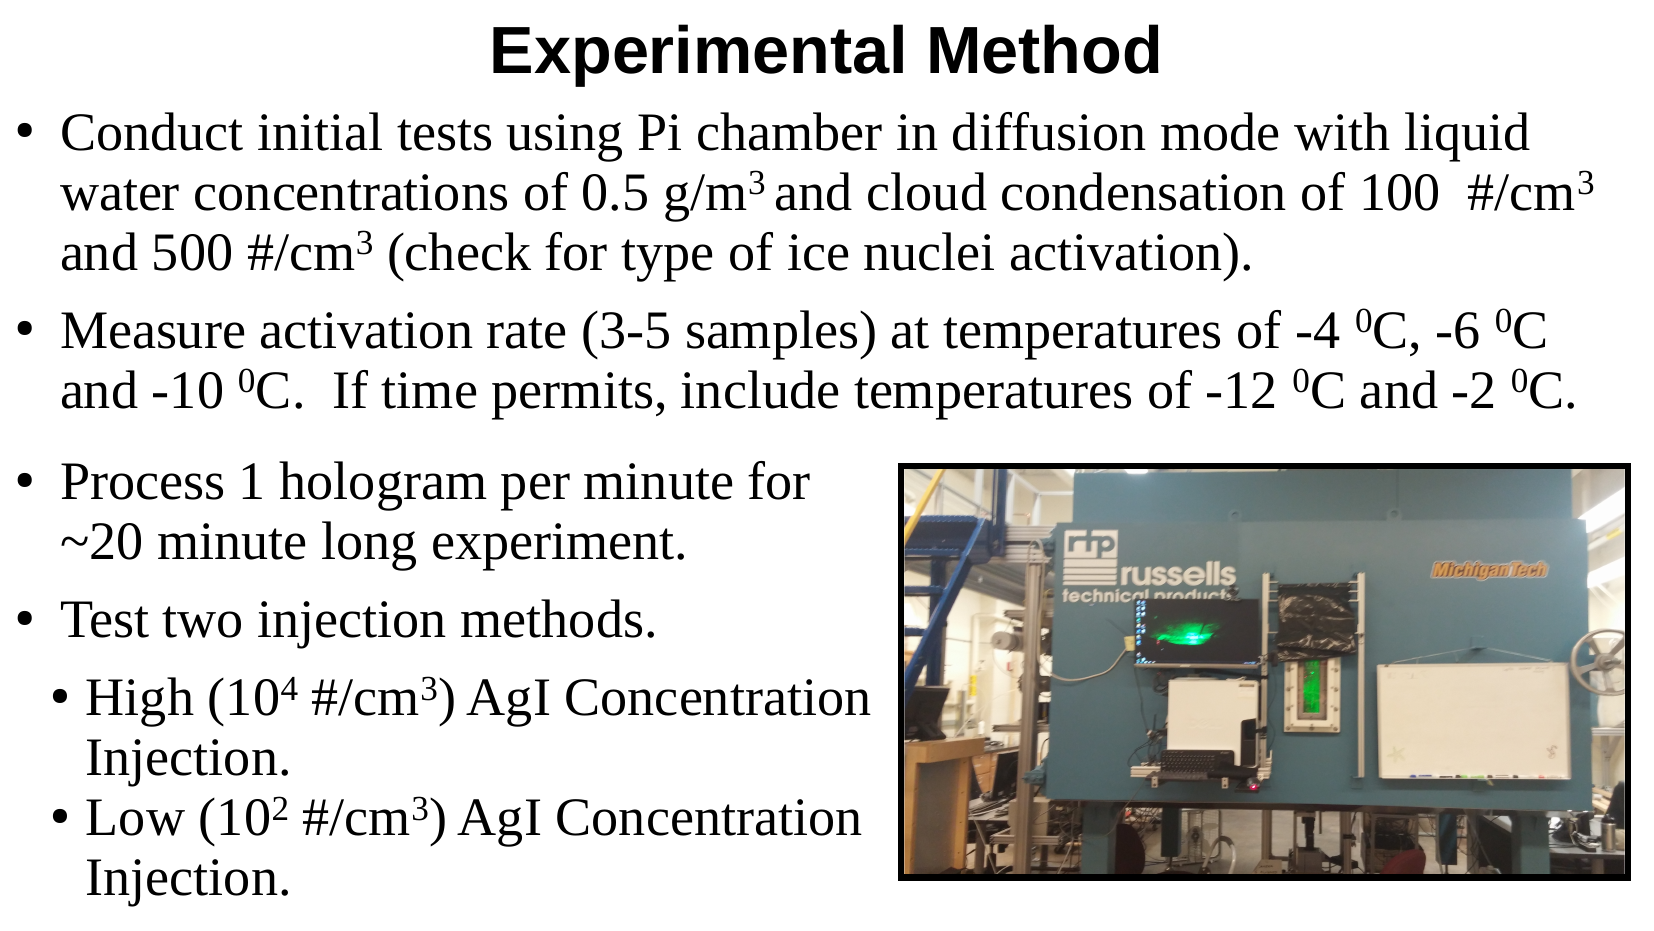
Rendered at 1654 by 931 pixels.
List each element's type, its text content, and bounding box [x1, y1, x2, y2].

picture [904, 469, 1625, 875]
text_box Process 1 hologram per minute for ~20 minute long experiment. Test two injection methods. High (104 #/cm3) AgI Concentration Injection. Low (102 #/cm3) AgI Concentration Injection. [15, 451, 886, 930]
text_box Experimental Method [0, 12, 1654, 88]
list Conduct initial tests using Pi chamber in diffusion mode with liquid water concentrations of 0.5 g/m3 and cloud condensation of 100 #/cm3 and 500 #/cm3 (check for type of ice nuclei activation). Measure activation rate (3-5 samples) at temperatures of -4 0C, -6 0C and -10 0C. If time permits, include temperatures of -12 0C and -2 0C. [15, 101, 1621, 439]
